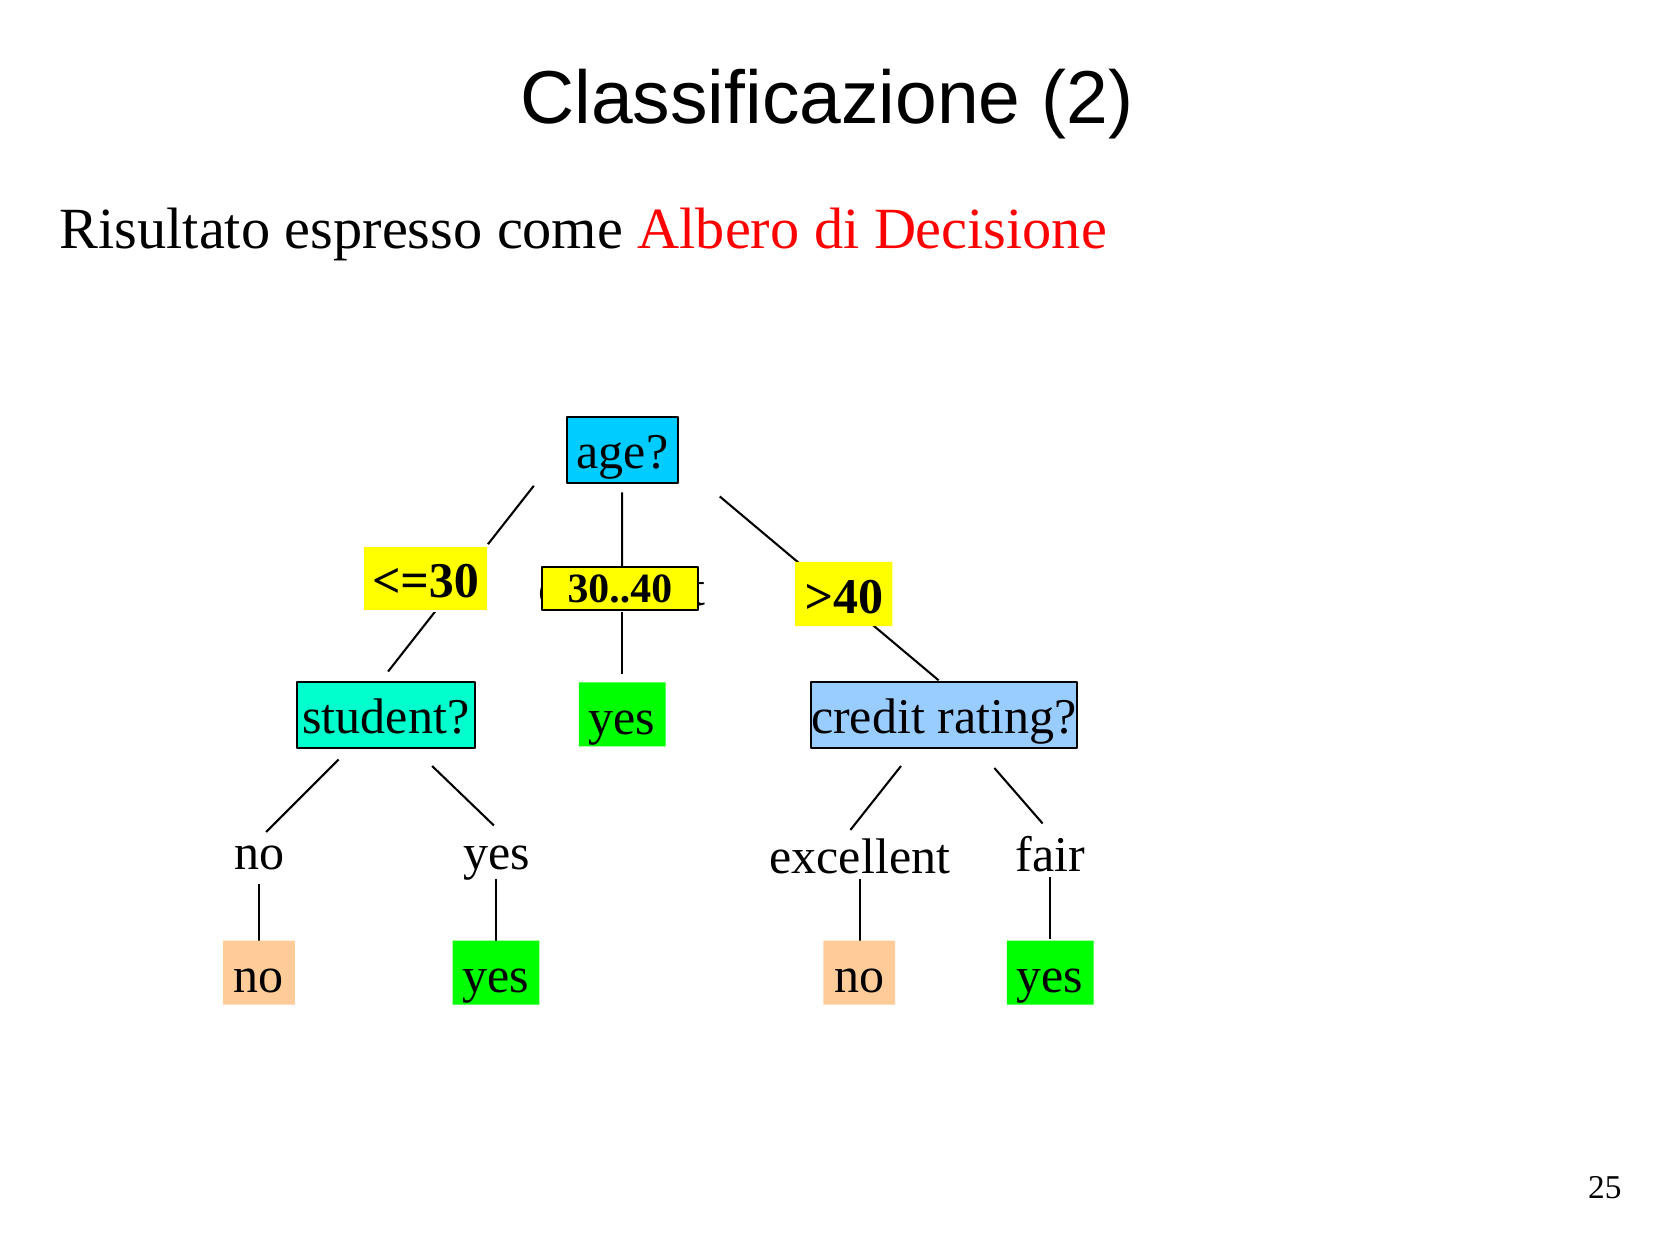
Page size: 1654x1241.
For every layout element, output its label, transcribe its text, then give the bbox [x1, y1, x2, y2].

text_box age? [567, 416, 678, 483]
text_box yes [578, 682, 666, 747]
text_box fair [1006, 819, 1096, 884]
text_box excellent [765, 821, 955, 886]
title Classificazione (2) [37, 30, 1617, 166]
text_box no [223, 940, 295, 1005]
text_box no [823, 940, 896, 1005]
text_box >40 [795, 561, 893, 627]
text_box overcast [534, 553, 711, 618]
text_box yes [1006, 940, 1094, 1005]
text_box <=30 [363, 545, 488, 612]
text_box student? [297, 681, 476, 748]
text_box credit rating? [811, 681, 1077, 748]
text_box no [223, 817, 296, 882]
text_box 30..40 [541, 566, 699, 610]
list Risultato espresso come Albero di Decisione [42, 196, 1612, 1187]
text_box yes [452, 940, 540, 1005]
text_box yes [453, 817, 540, 882]
